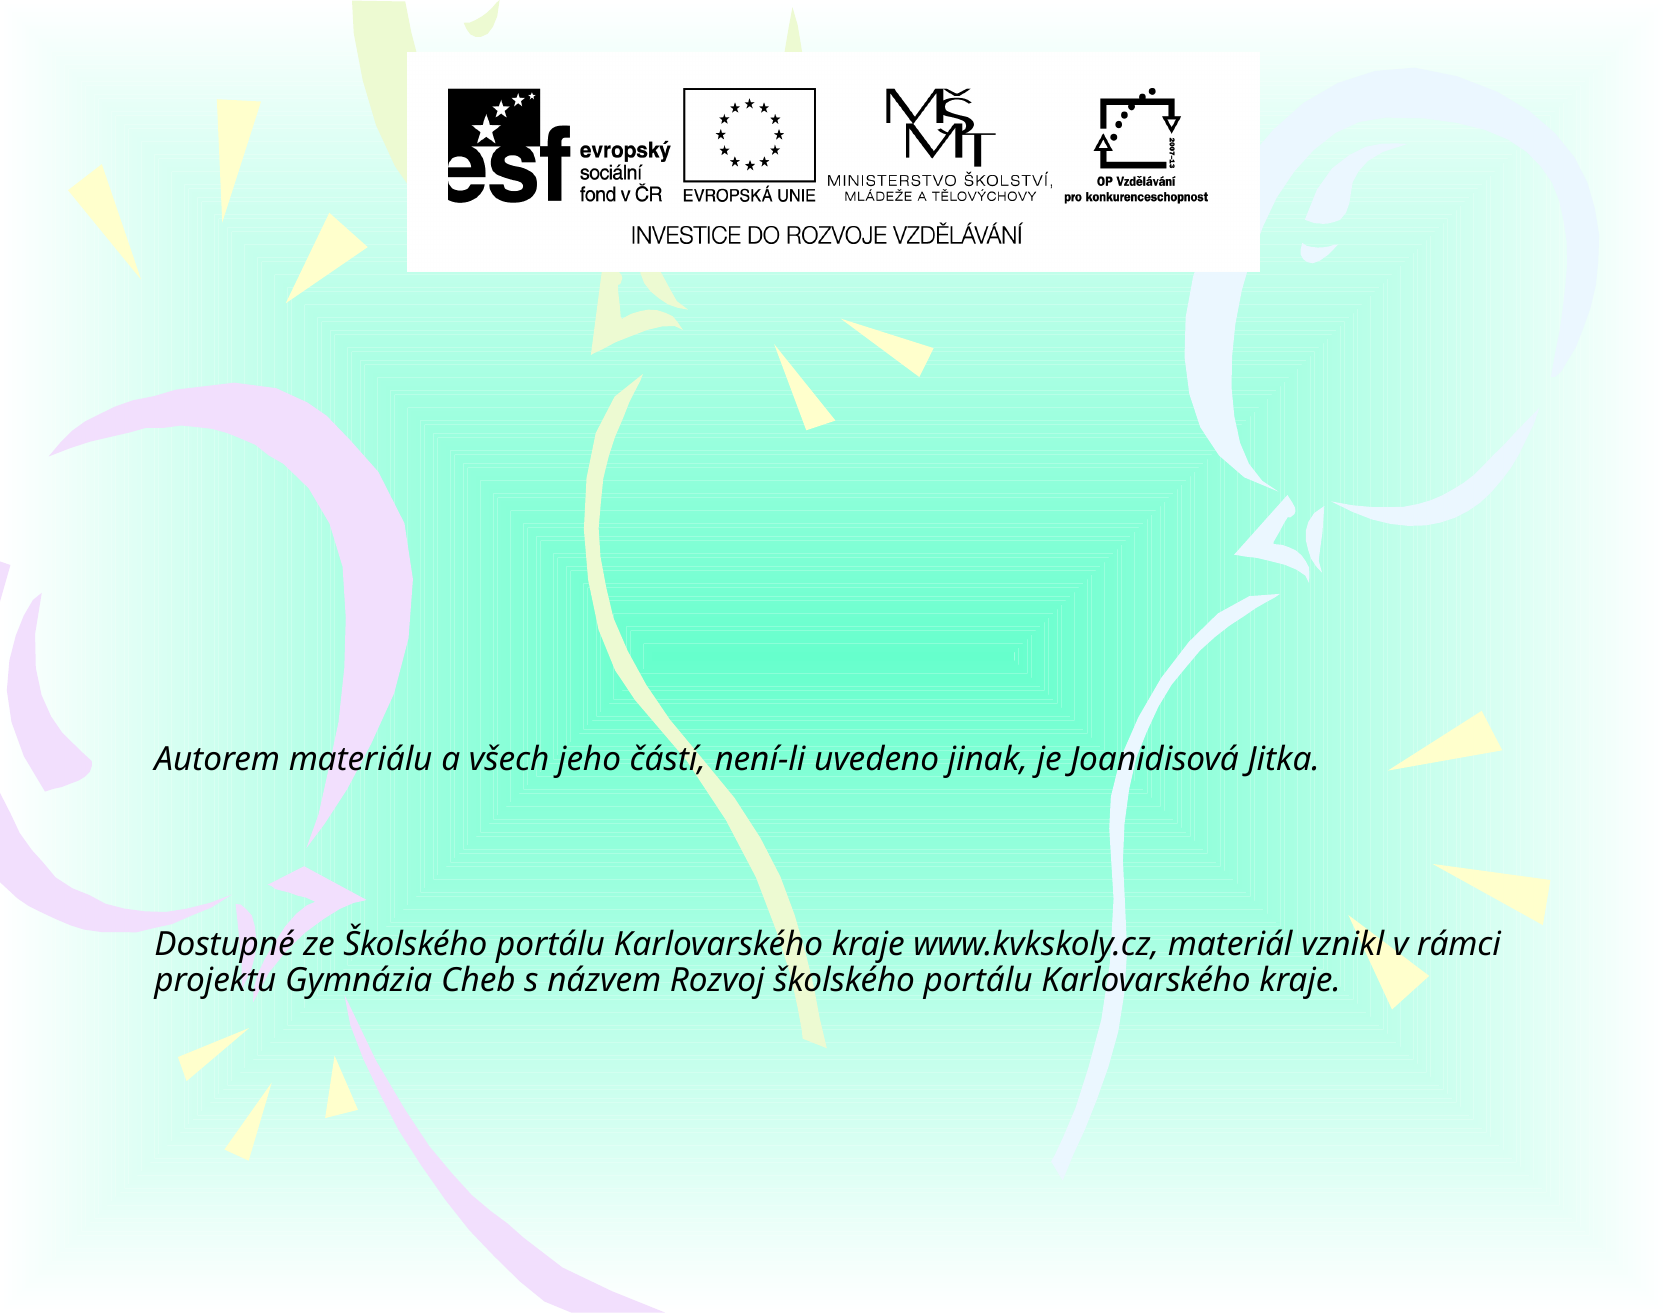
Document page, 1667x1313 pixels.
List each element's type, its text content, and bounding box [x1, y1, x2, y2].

list Autorem materiálu a všech jeho částí, není-li uvedeno jinak, je Joanidisová Jitka. Dostupné ze Školského portálu Karlovarského kraje www.kvkskoly.cz, materiál vznikl v rámci projektu Gymnázia Cheb s názvem Rozvoj školského portálu Karlovarského kraje. [83, 306, 1584, 1173]
picture [407, 52, 1260, 272]
